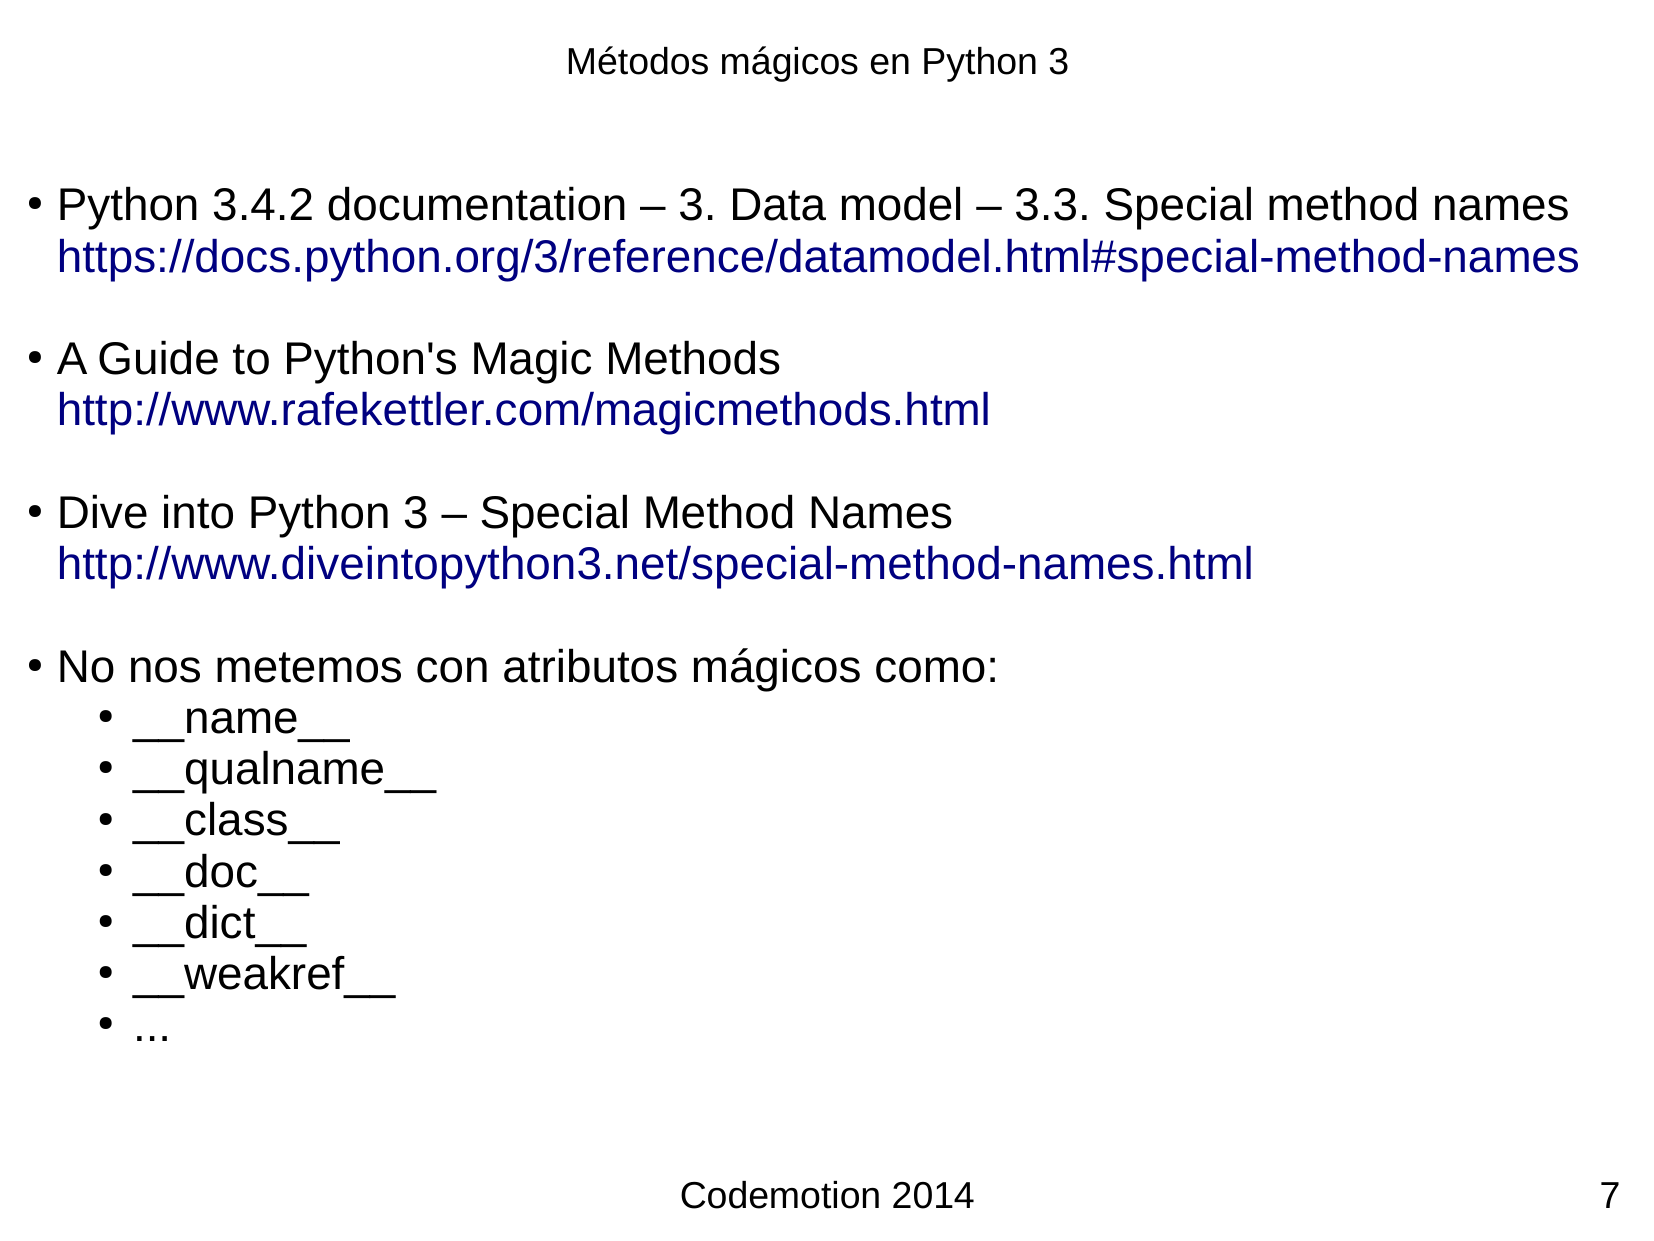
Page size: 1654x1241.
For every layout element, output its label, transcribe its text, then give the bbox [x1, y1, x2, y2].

subtitle Python 3.4.2 documentation – 3. Data model – 3.3. Special method names https://docs.python.org/3/reference/datamodel.html#special-method-names A Guide to Python's Magic Methodshttp://www.rafekettler.com/magicmethods.html Dive into Python 3 – Special Method Names http://www.diveintopython3.net/special-method-names.html No nos metemos con atributos mágicos como: __name__ __qualname__ __class__ __doc__ __dict__ __weakref__ ... [26, 91, 1621, 1201]
text_box Codemotion 2014 [30, 1166, 1455, 1224]
text_box Métodos mágicos en Python 3 [15, 33, 1621, 91]
text_box 7 [1455, 1166, 1636, 1224]
